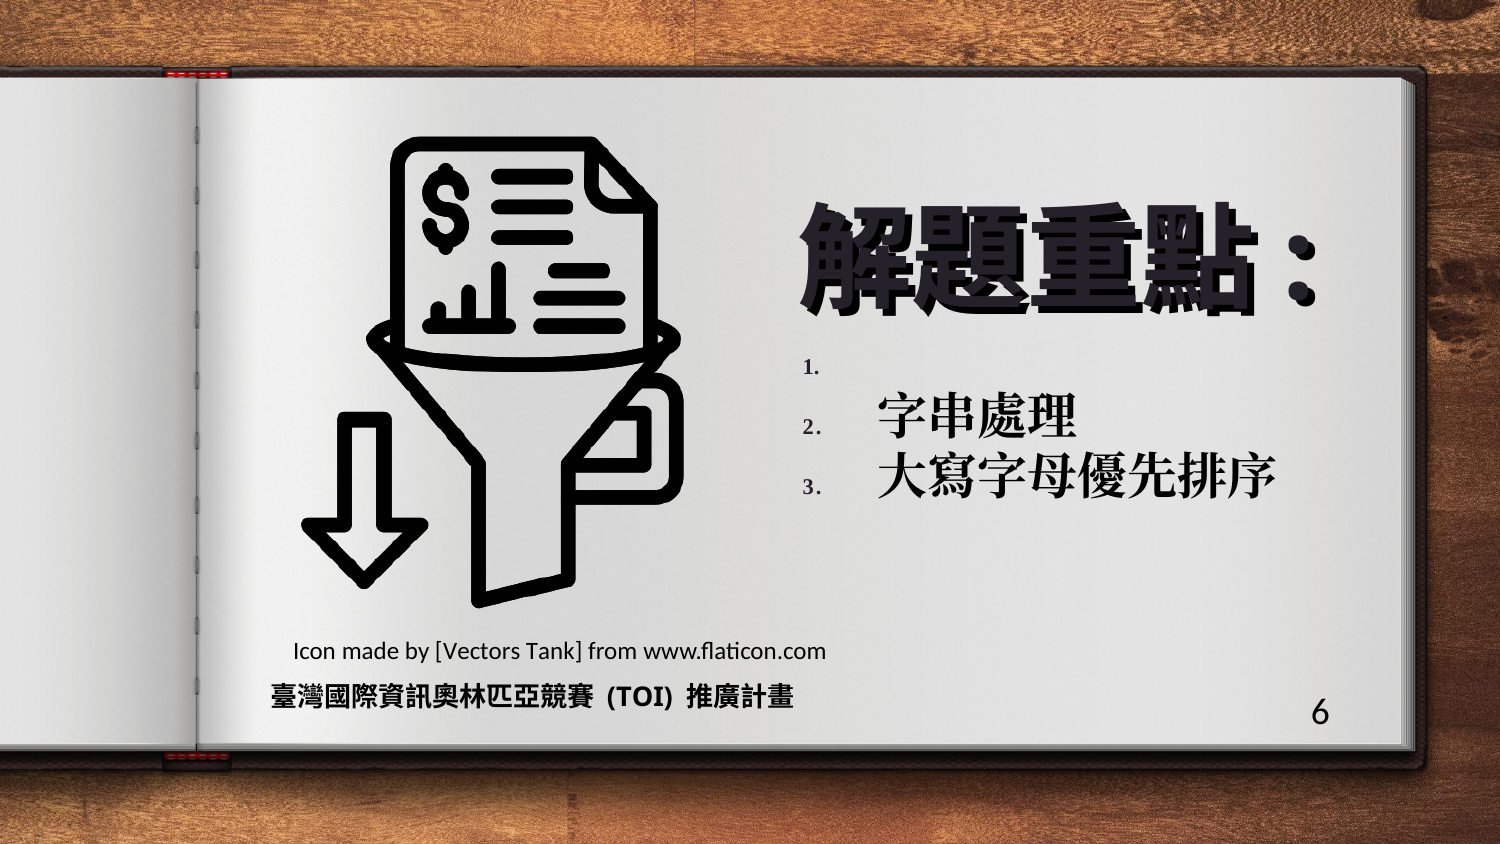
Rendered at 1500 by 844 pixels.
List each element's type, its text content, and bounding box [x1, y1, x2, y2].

picture [249, 129, 734, 615]
text_box Icon made by [Vectors Tank] from www.flaticon.com [278, 627, 867, 672]
subtitle 字串處理 大寫字母優先排序 [787, 309, 1341, 584]
text_box [1295, 672, 1386, 737]
title 解題重點: [782, 146, 1313, 338]
